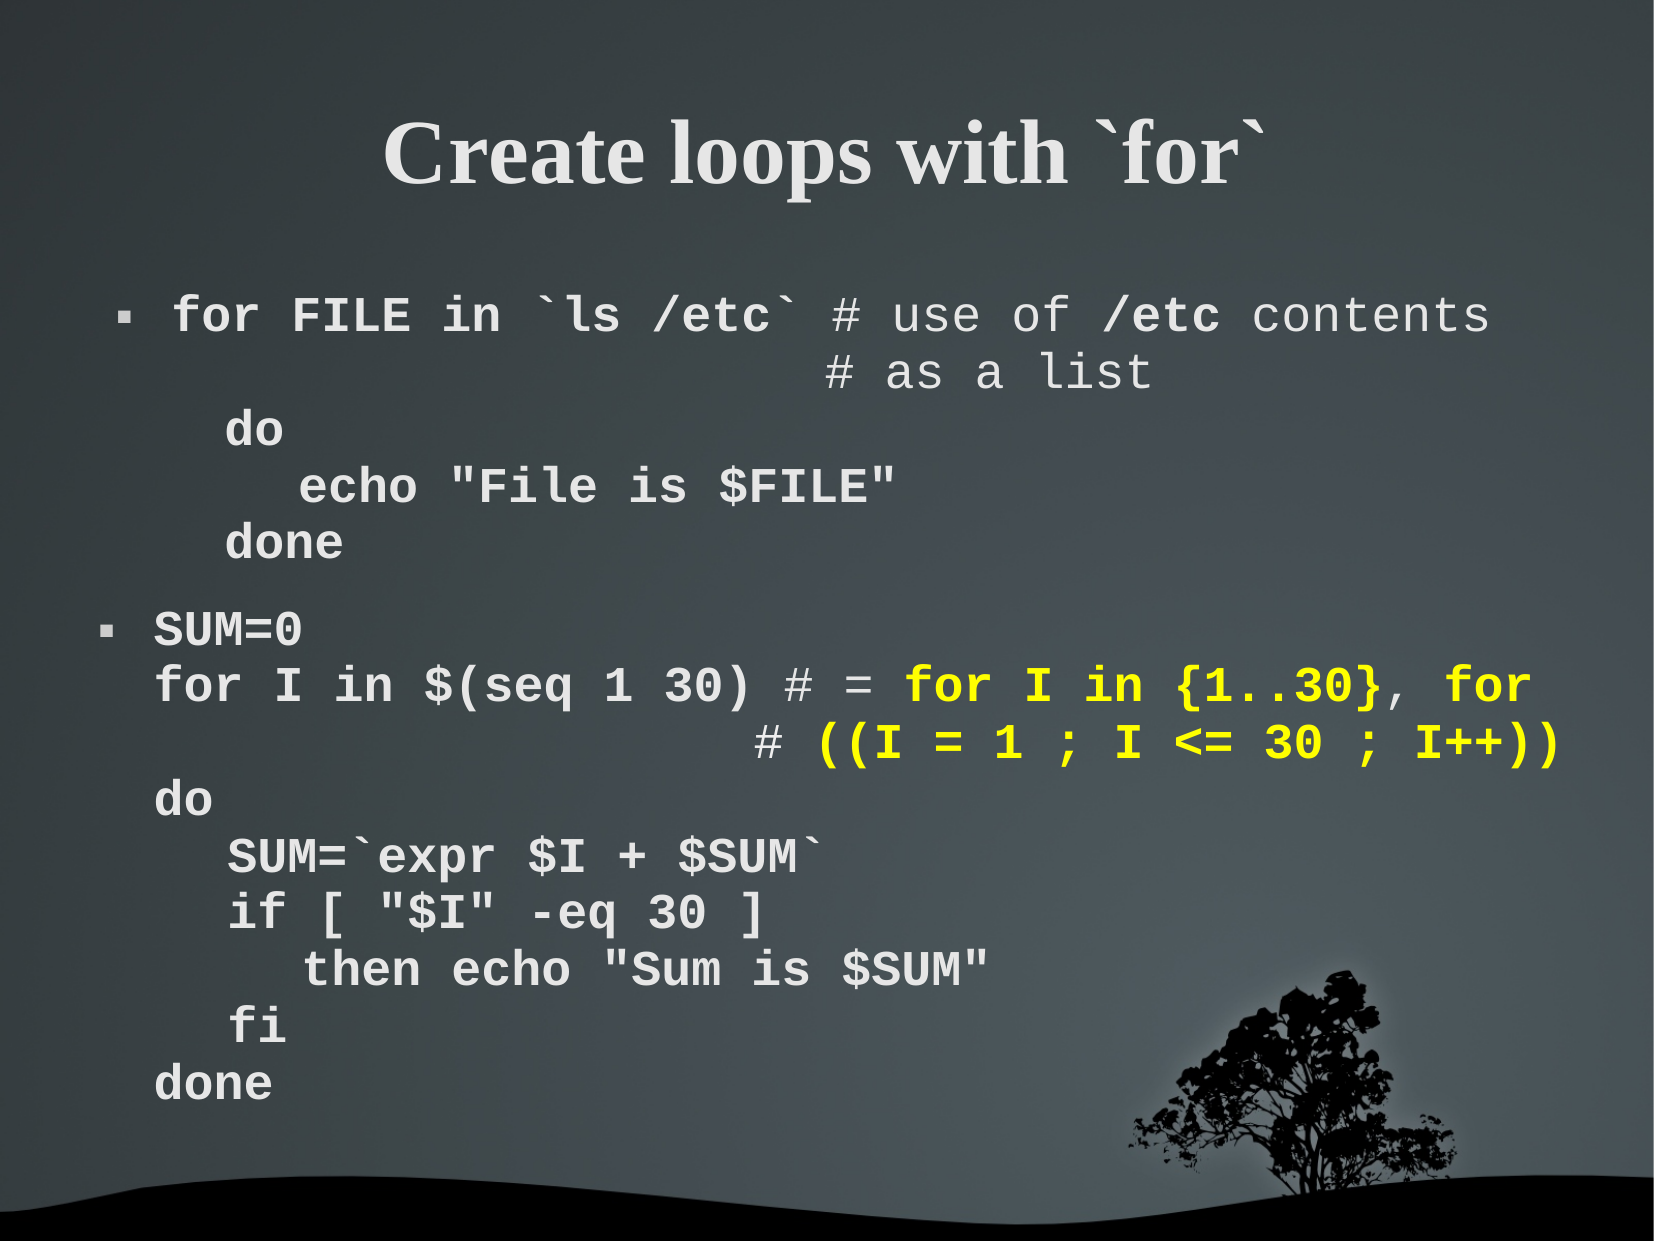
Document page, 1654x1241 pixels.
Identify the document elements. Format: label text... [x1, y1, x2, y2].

list for FILE in `ls /etc` # use of /etc contents # as a list do echo "File is $FILE" done SUM=0 for I in $(seq 1 30) # = for I in {1..30}, for # ((I = 1 ; I <= 30 ; I++)) do SUM=`expr $I + $SUM` if [ "$I" -eq 30 ] then echo "Sum is $SUM" fi done [82, 290, 1571, 1109]
picture [0, 0, 1654, 1241]
title Create loops with `for` [82, 49, 1571, 257]
